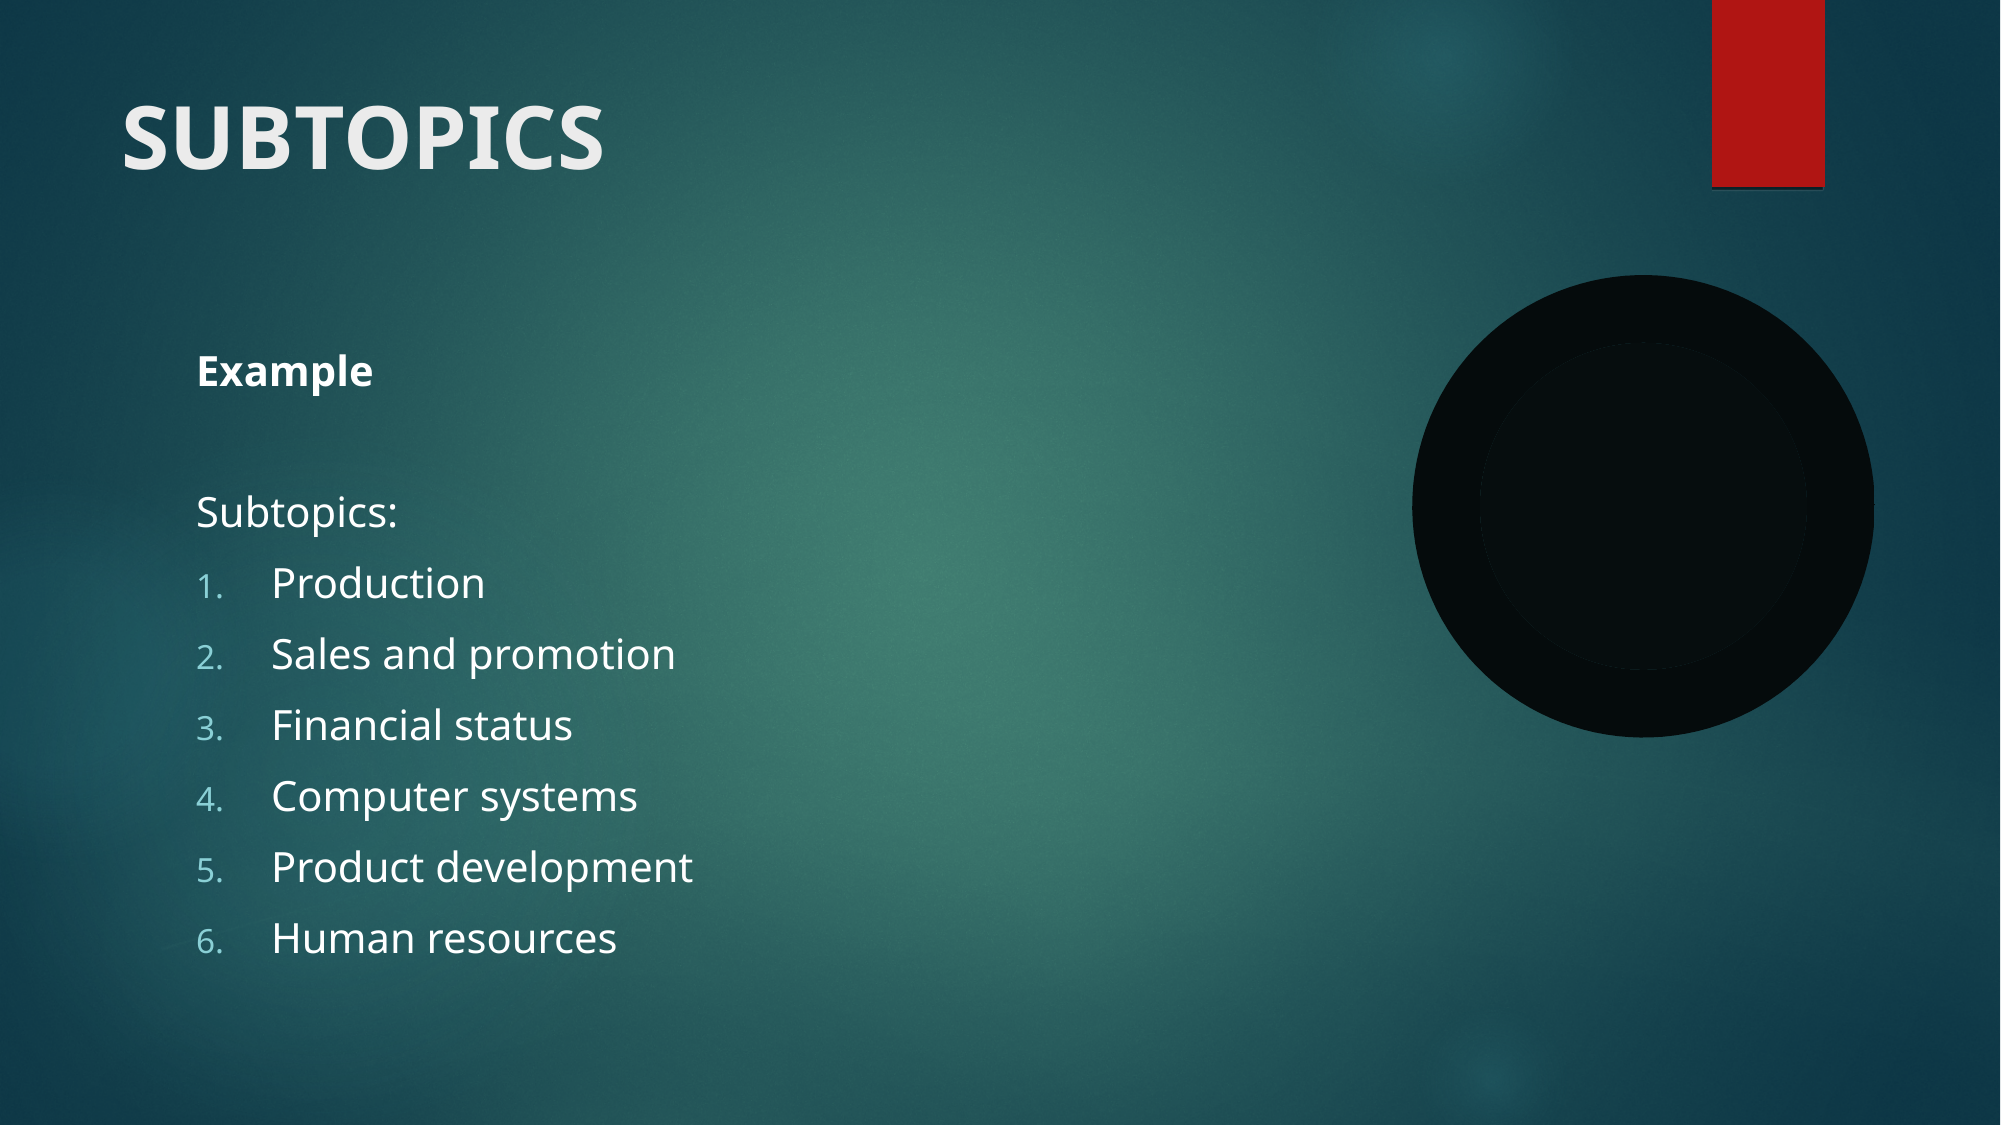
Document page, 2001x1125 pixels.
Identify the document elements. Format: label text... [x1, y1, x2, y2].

list Example Subtopics: Production Sales and promotion Financial status Computer systems Product development Human resources [181, 336, 1649, 1026]
title SUBTOPICS [106, 74, 1649, 305]
